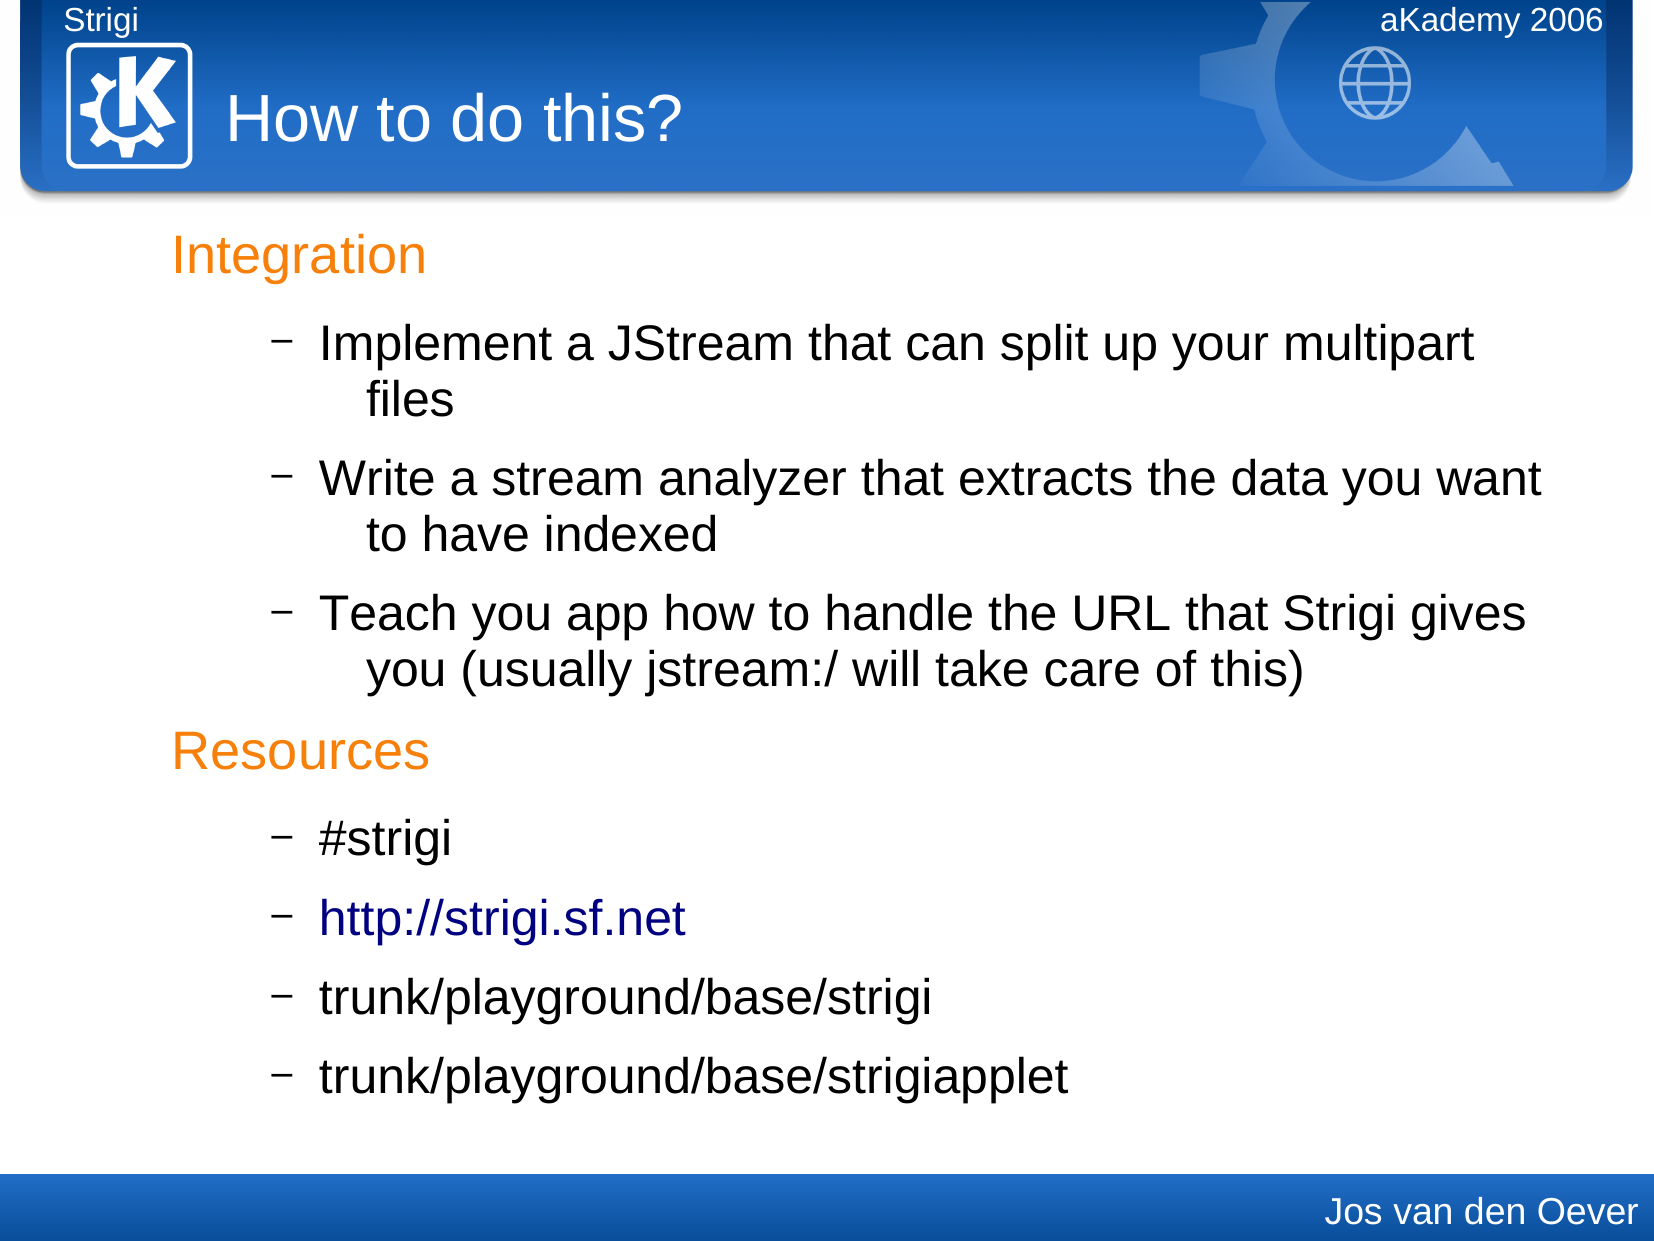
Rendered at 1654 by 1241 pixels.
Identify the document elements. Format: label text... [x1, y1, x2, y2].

list Integration Implement a JStream that can split up your multipart files Write a stream analyzer that extracts the data you want to have indexed Teach you app how to handle the URL that Strigi gives you (usually jstream:/ will take care of this) Resources #strigi http://strigi.sf.net trunk/playground/base/strigi trunk/playground/base/strigiapplet [82, 225, 1571, 1210]
picture [0, 0, 1652, 216]
title How to do this? [225, 49, 1571, 188]
